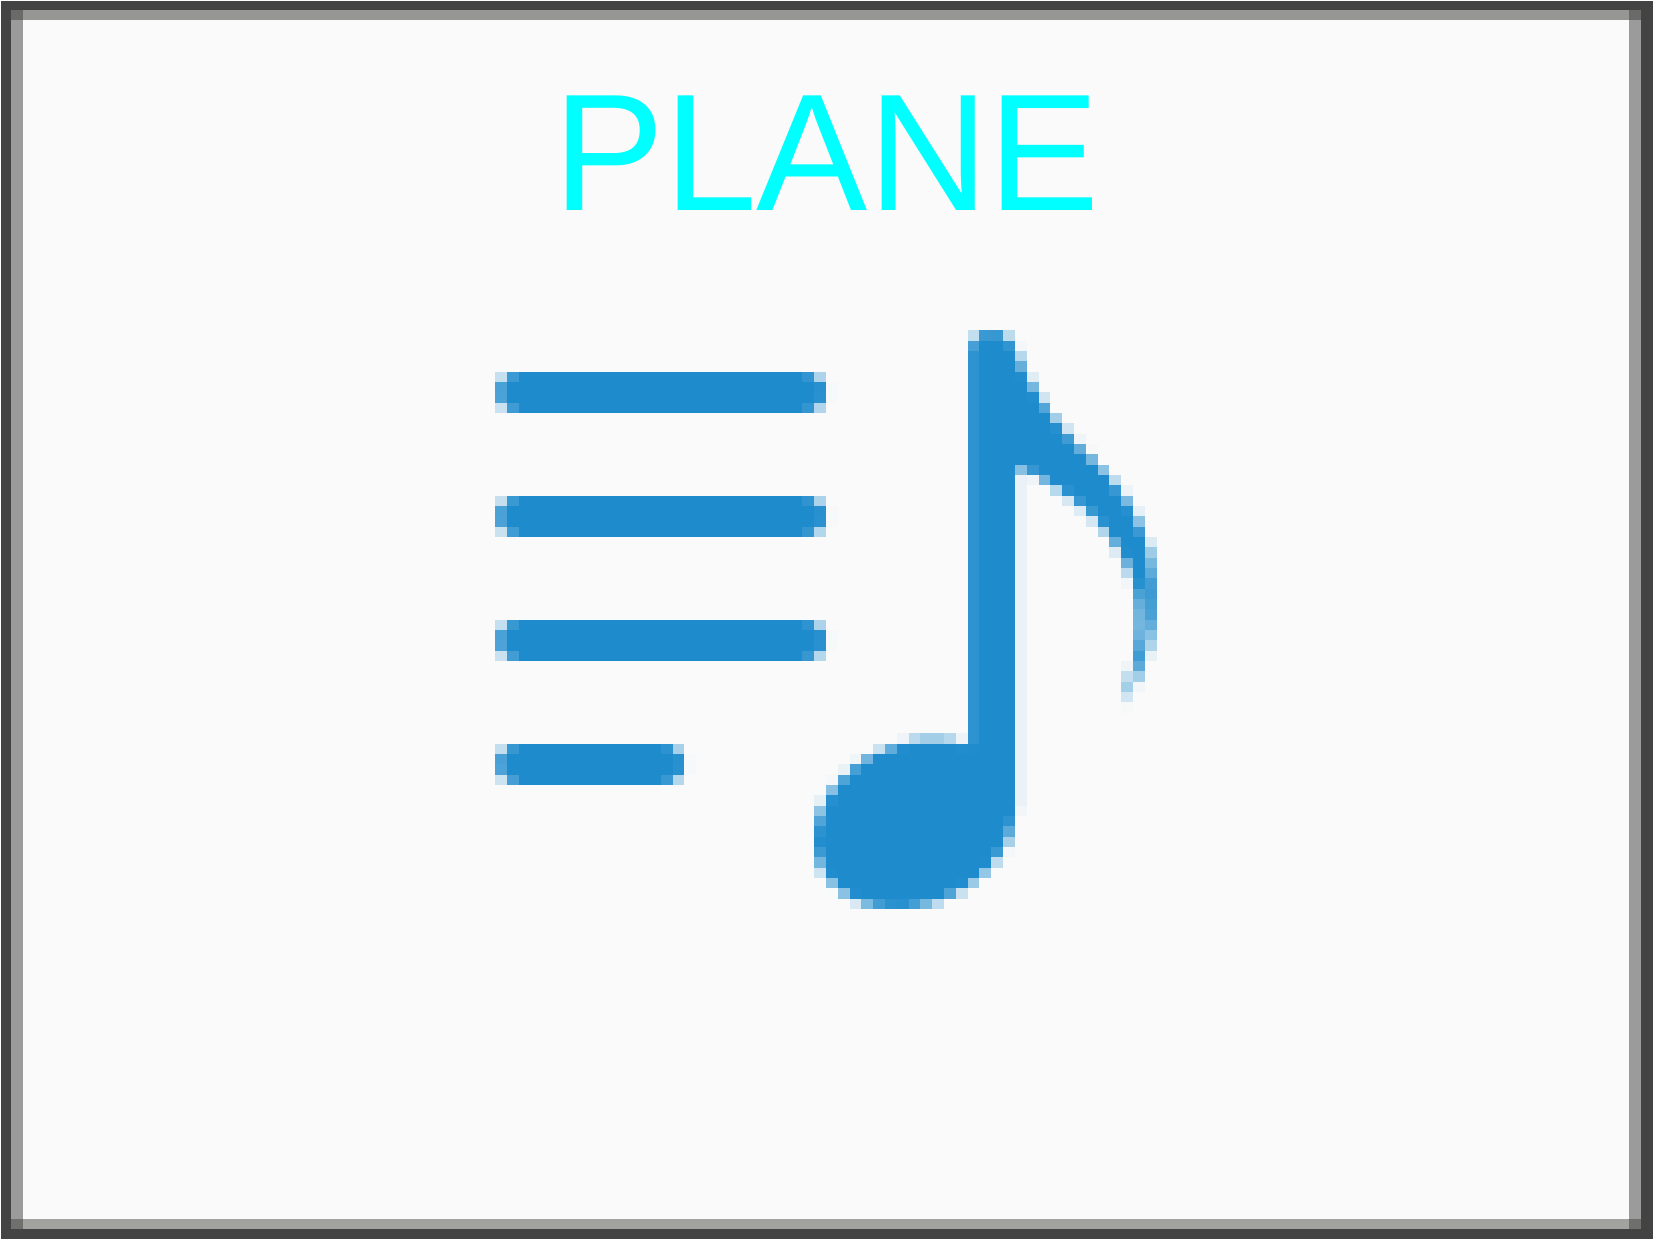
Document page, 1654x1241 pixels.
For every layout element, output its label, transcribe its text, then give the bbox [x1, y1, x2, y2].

text_box [0, 0, 1654, 1241]
title PLANE [82, 56, 1571, 250]
